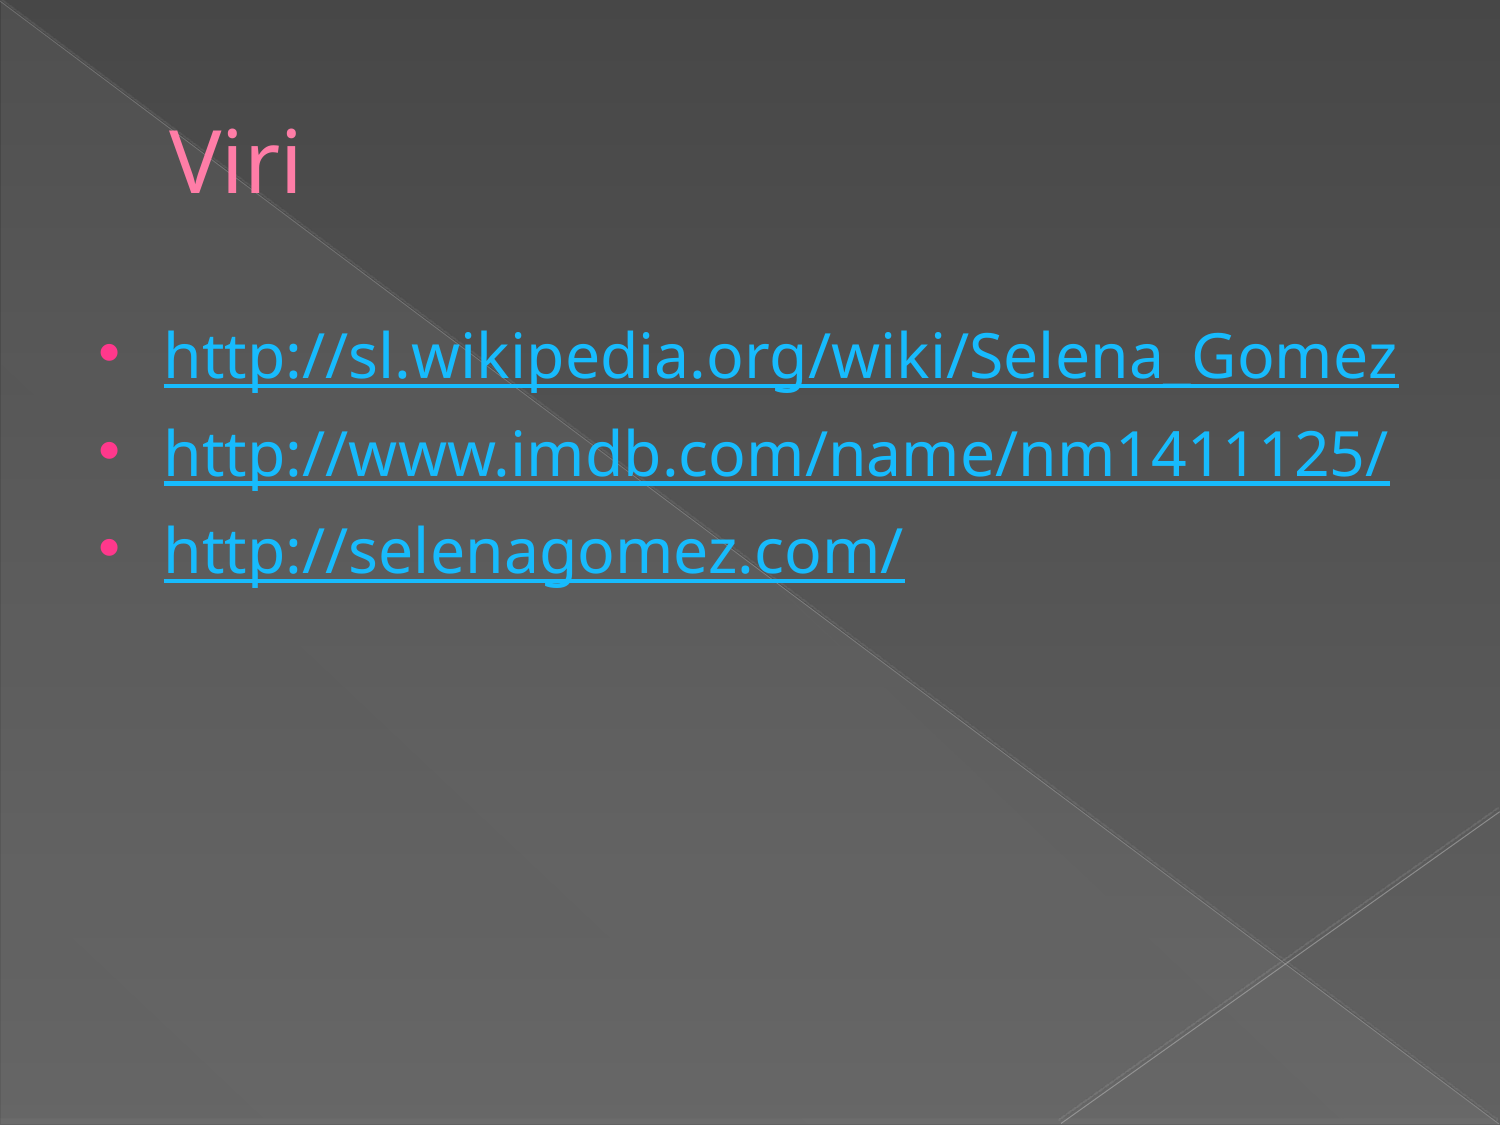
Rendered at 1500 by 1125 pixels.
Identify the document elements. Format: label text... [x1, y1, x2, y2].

title Viri [75, 43, 1425, 274]
list http://sl.wikipedia.org/wiki/Selena_Gomez http://www.imdb.com/name/nm1411125/ http://selenagomez.com/ [75, 308, 1425, 1059]
